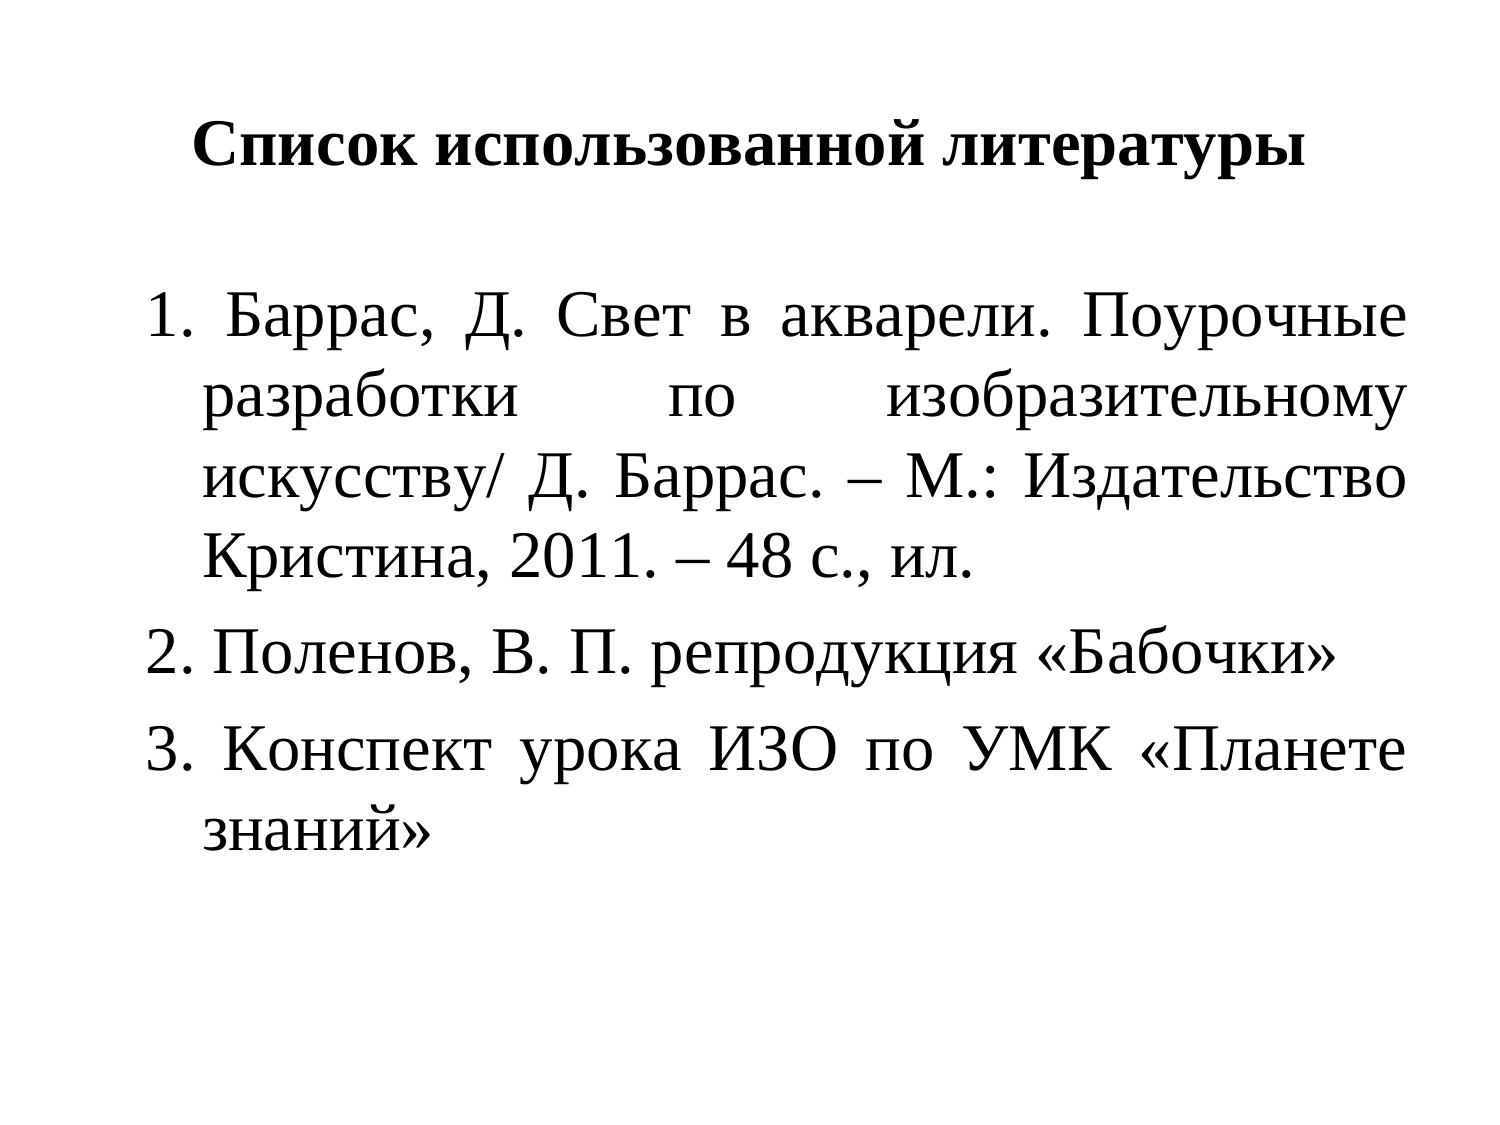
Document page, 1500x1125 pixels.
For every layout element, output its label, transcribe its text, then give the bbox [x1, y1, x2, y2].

title Список использованной литературы [74, 21, 1425, 257]
list 1. Баррас, Д. Свет в акварели. Поурочные разработки по изобразительному искусству/ Д. Баррас. – М.: Издательство Кристина, 2011. – 48 с., ил. 2. Поленов, В. П. репродукция «Бабочки» 3. Конспект урока ИЗО по УМК «Планете знаний» [74, 262, 1425, 1005]
